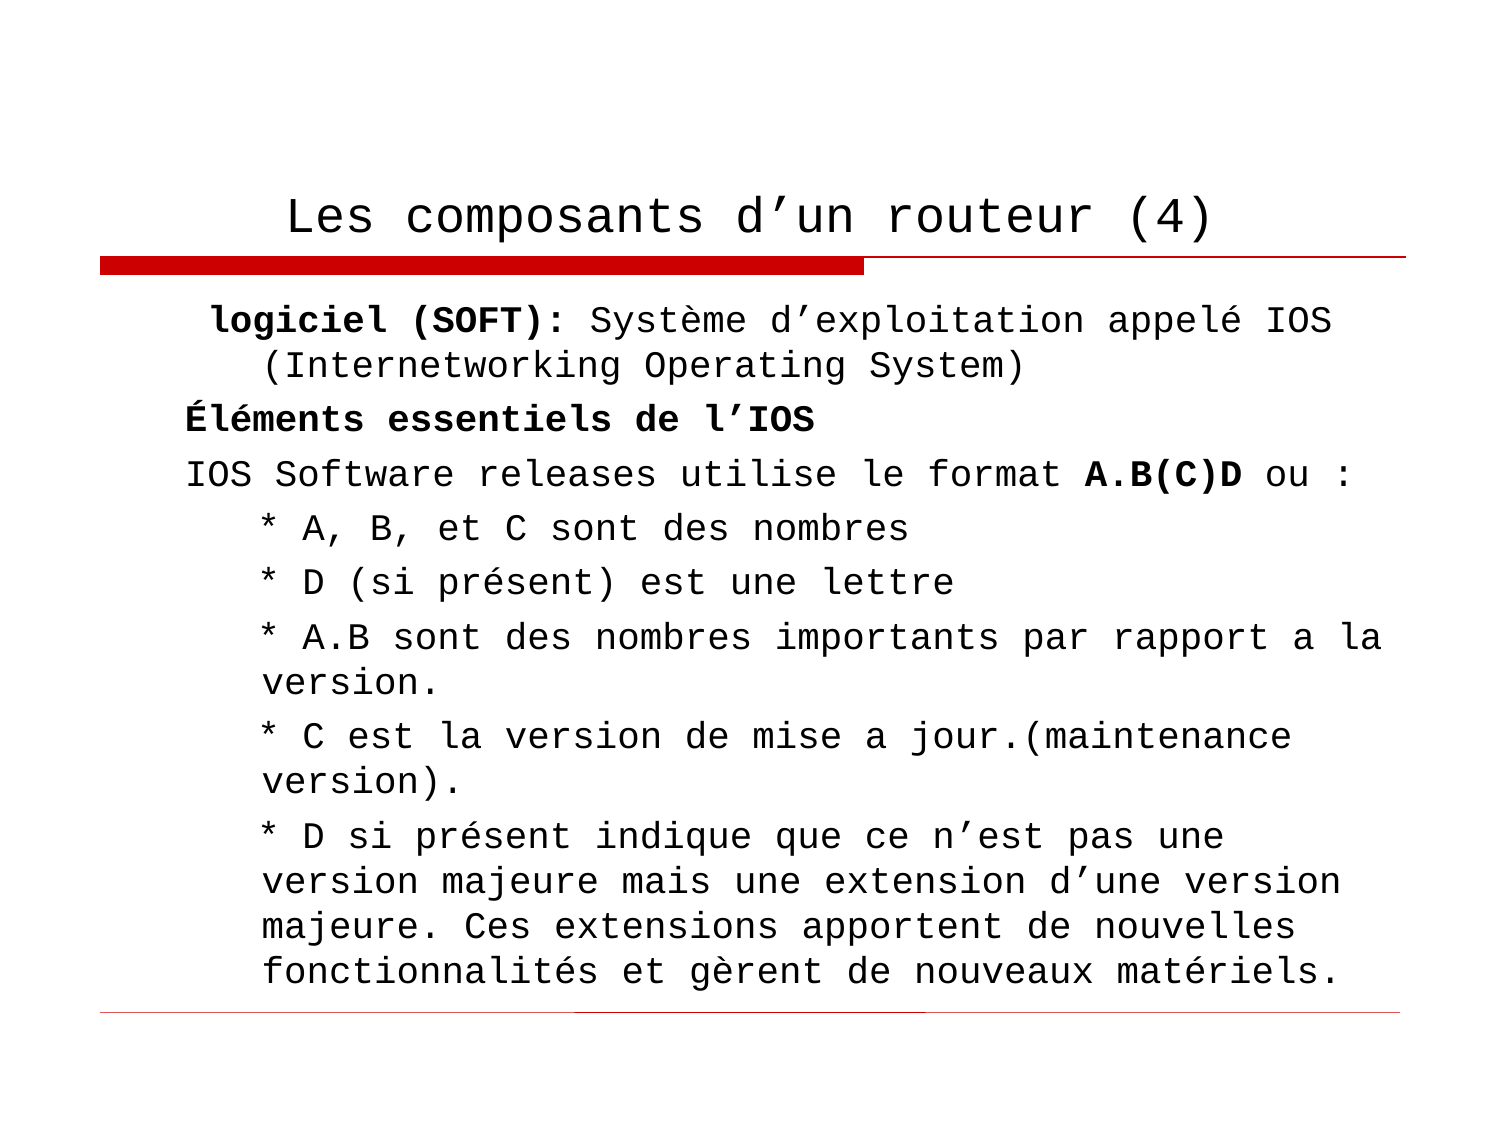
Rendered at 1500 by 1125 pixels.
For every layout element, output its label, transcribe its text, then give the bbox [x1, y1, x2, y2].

list logiciel (SOFT): Système d’exploitation appelé IOS (Internetworking Operating System) Éléments essentiels de l’IOS IOS Software releases utilise le format A.B(C)D ou : * A, B, et C sont des nombres * D (si présent) est une lettre * A.B sont des nombres importants par rapport a la version. * C est la version de mise a jour.(maintenance version). * D si présent indique que ce n’est pas une version majeure mais une extension d’une version majeure. Ces extensions apportent de nouvelles fonctionnalités et gèrent de nouveaux matériels. [92, 287, 1406, 998]
title Les composants d’un routeur (4) [94, 50, 1407, 250]
